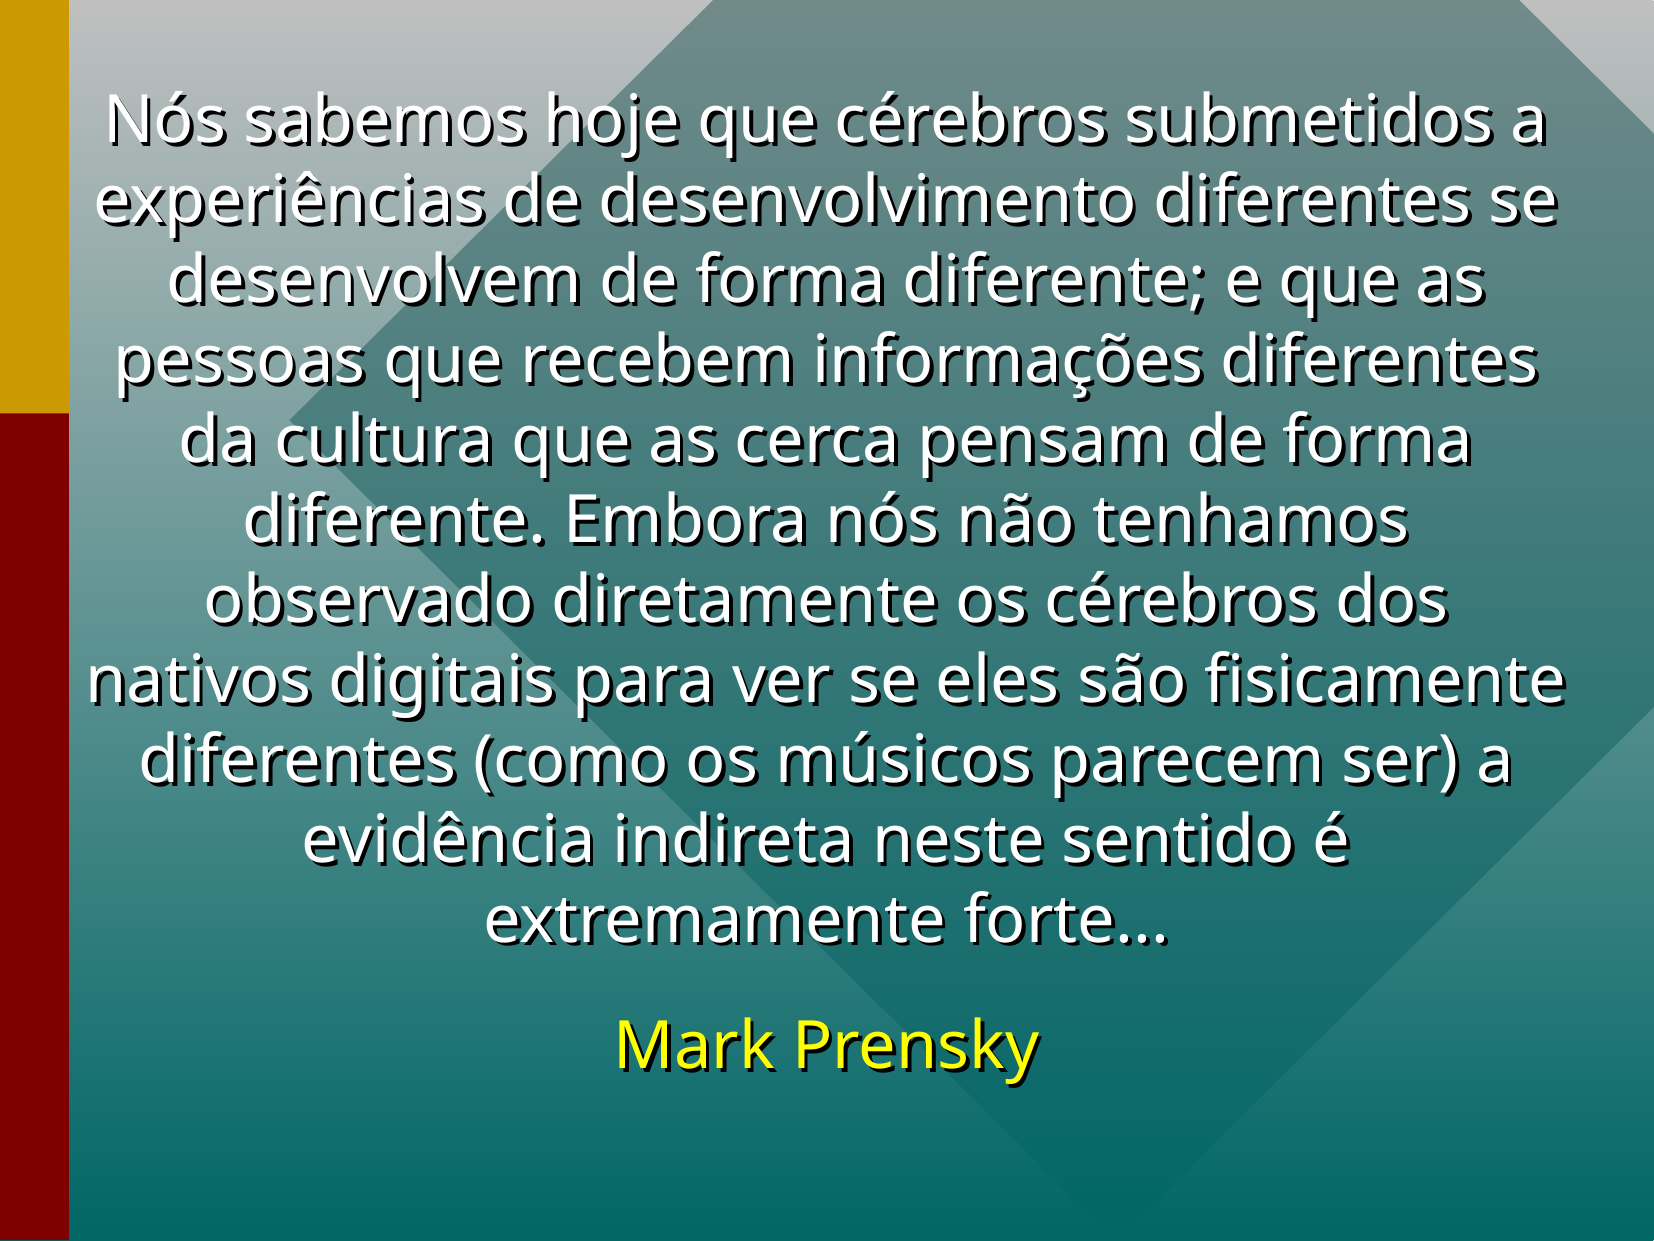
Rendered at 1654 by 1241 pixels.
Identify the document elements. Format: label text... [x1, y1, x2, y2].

subtitle Nós sabemos hoje que cérebros submetidos a experiências de desenvolvimento diferentes se desenvolvem de forma diferente; e que as pessoas que recebem informações diferentes da cultura que as cerca pensam de forma diferente. Embora nós não tenhamos observado diretamente os cérebros dos nativos digitais para ver se eles são fisicamente diferentes (como os músicos parecem ser) a evidência indireta neste sentido é extremamente forte... Mark Prensky [82, 115, 1571, 1043]
